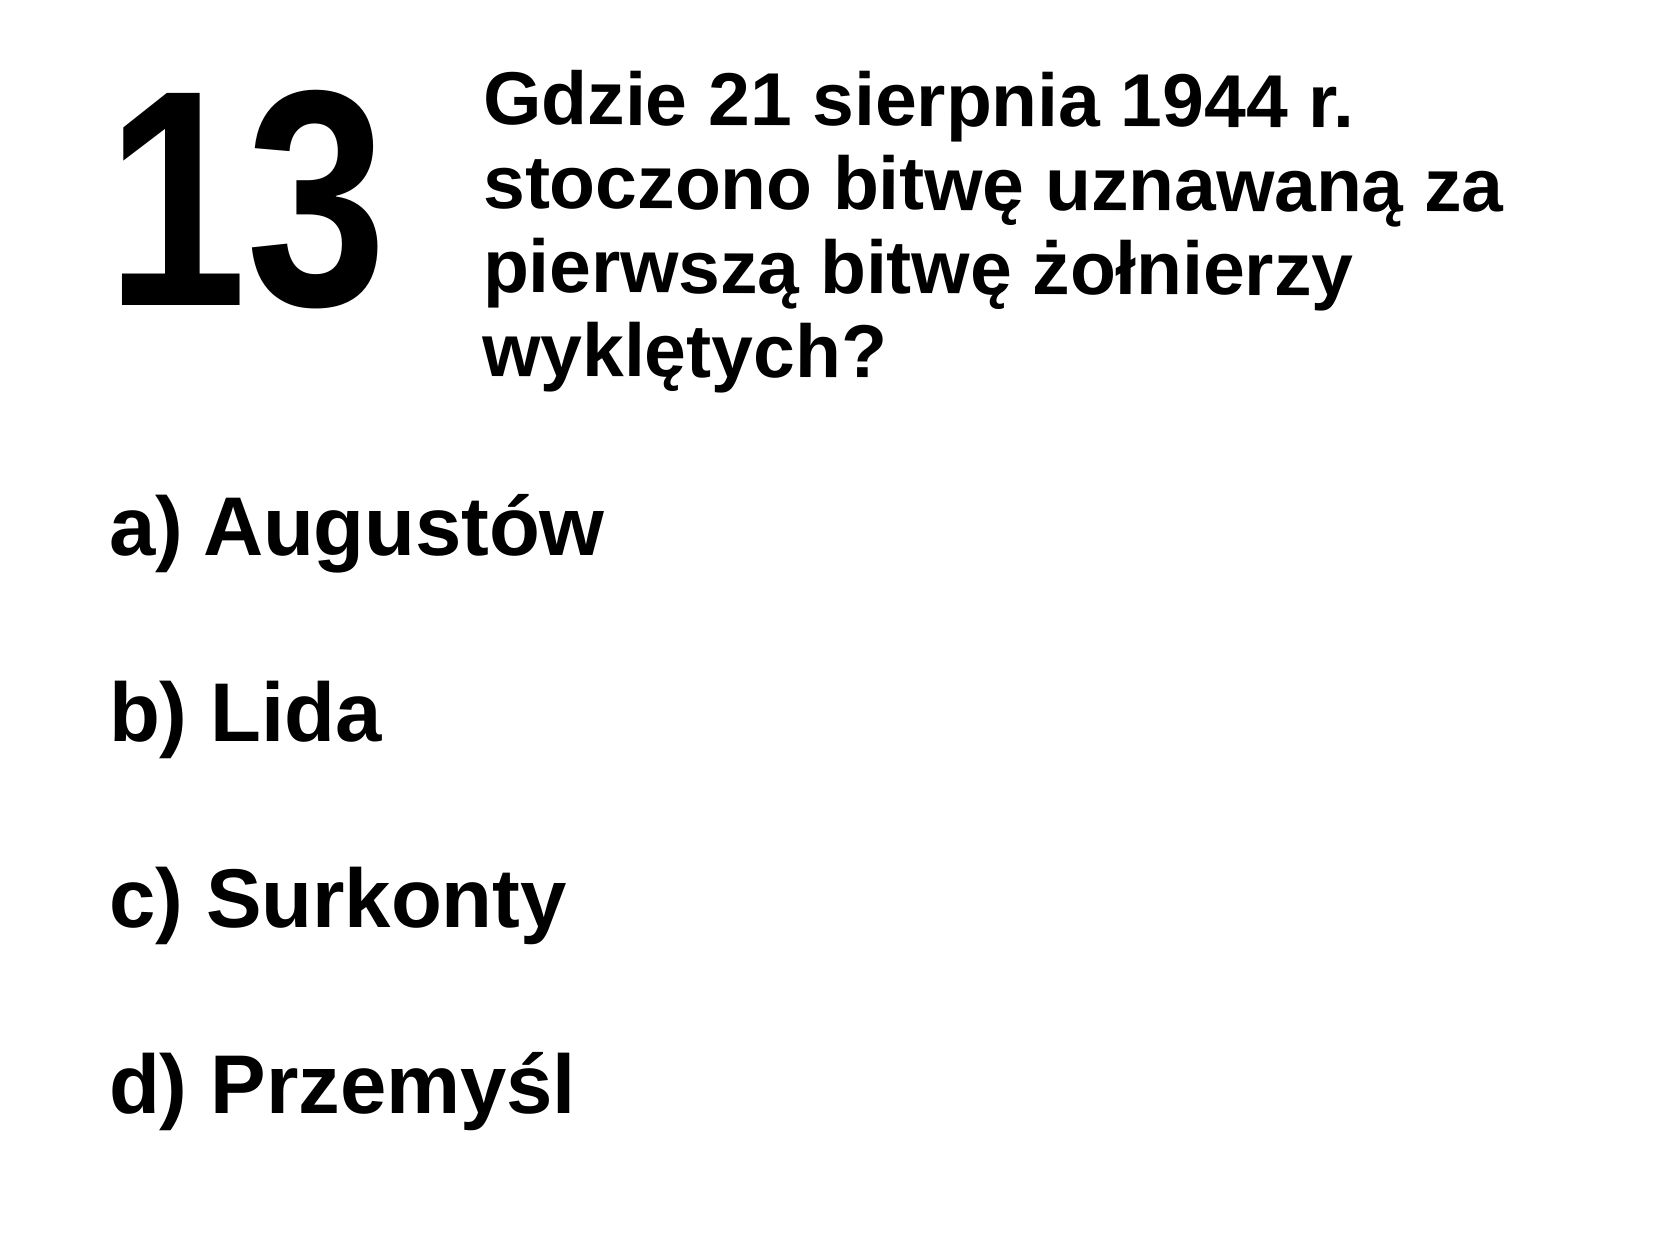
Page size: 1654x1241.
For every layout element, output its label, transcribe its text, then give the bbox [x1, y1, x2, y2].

text_box 13 [8, 9, 485, 308]
text_box Gdzie 21 sierpnia 1944 r. stoczono bitwę uznawaną za pierwszą bitwę żołnierzy wyklętych? [482, 56, 1615, 372]
text_box a) Augustów b) Lida c) Surkonty d) Przemyśl [94, 472, 1210, 1139]
